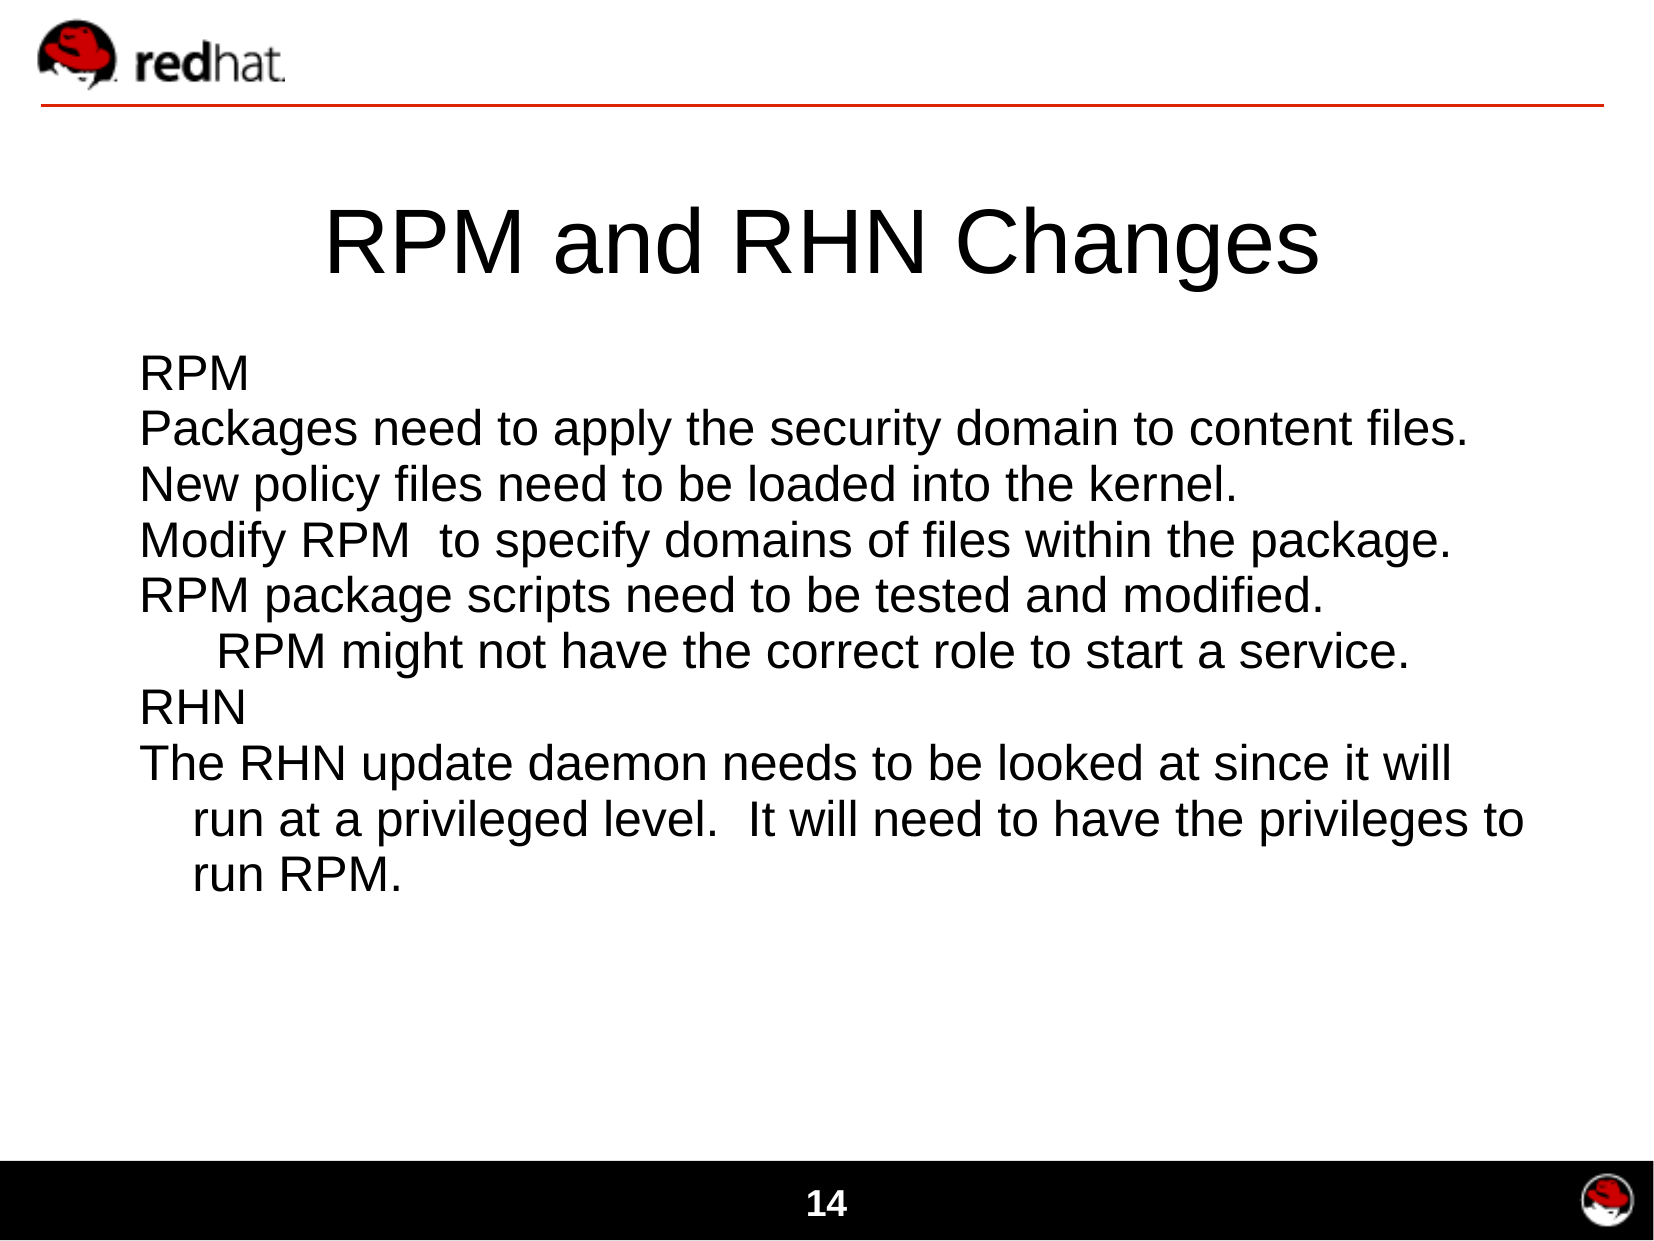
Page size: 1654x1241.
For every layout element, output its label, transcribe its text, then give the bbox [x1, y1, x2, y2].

list RPM Packages need to apply the security domain to content files. New policy files need to be loaded into the kernel. Modify RPM to specify domains of files within the package. RPM package scripts need to be tested and modified. RPM might not have the correct role to start a service. RHN The RHN update daemon needs to be looked at since it will run at a privileged level. It will need to have the privileges to run RPM. [121, 344, 1534, 1127]
picture [36, 17, 285, 101]
picture [1576, 1170, 1639, 1233]
title RPM and RHN Changes [117, 137, 1530, 346]
